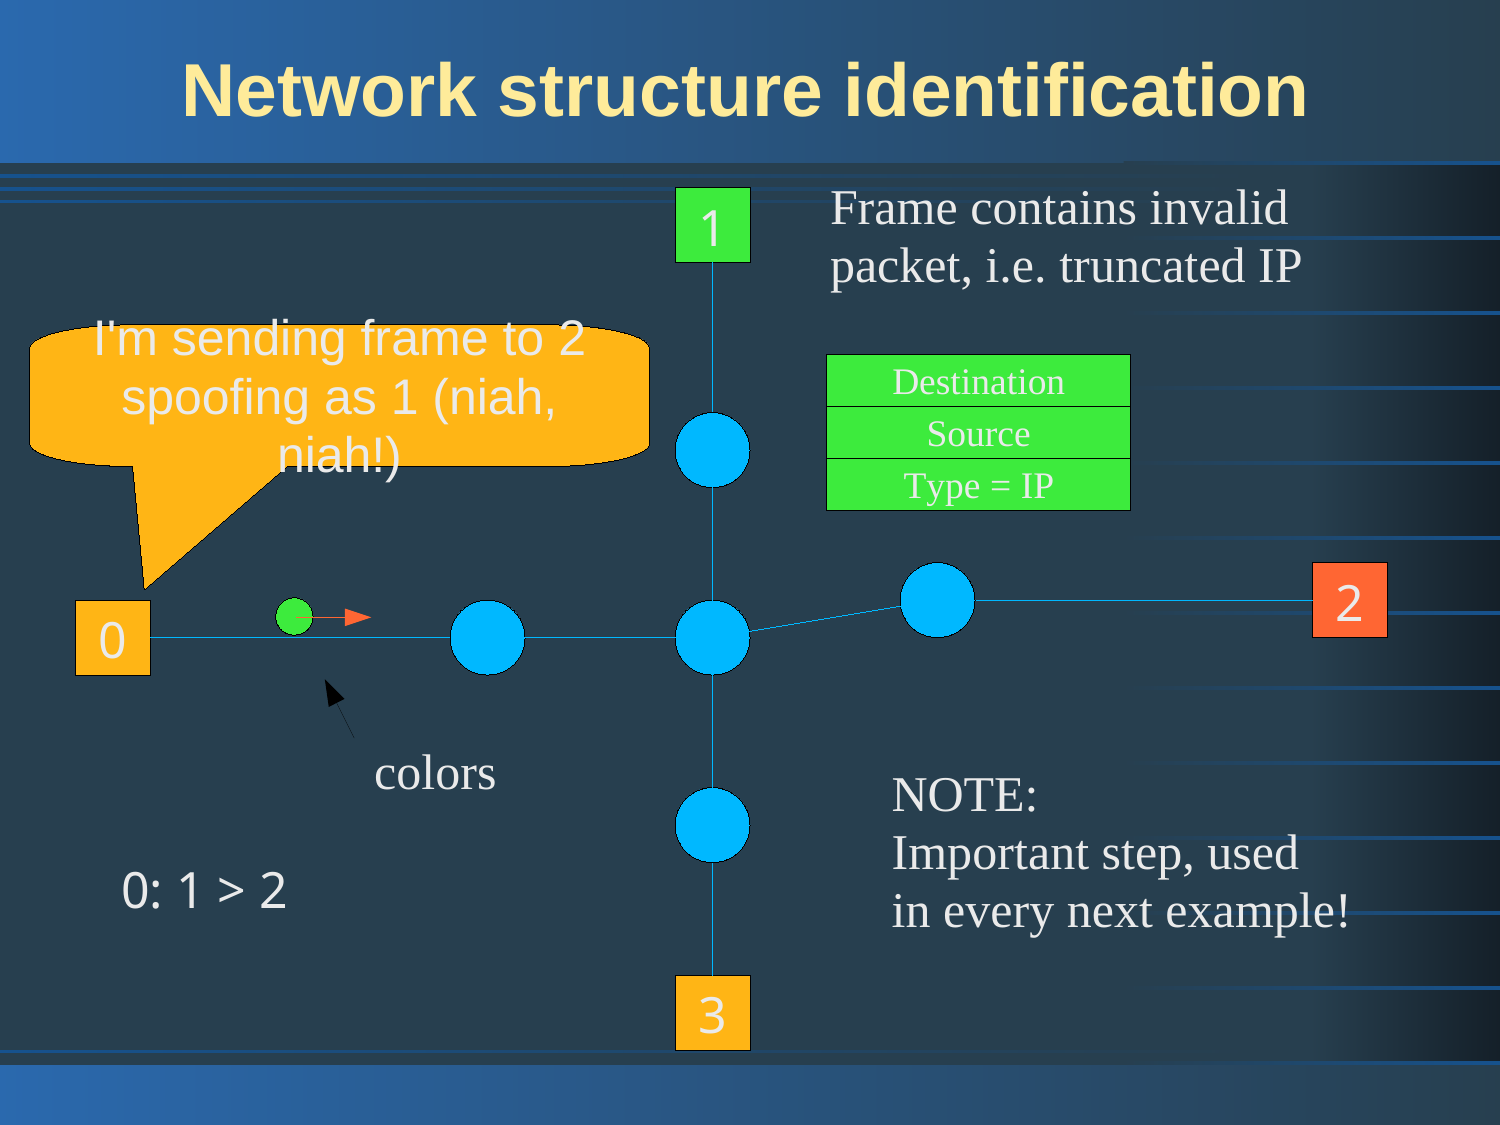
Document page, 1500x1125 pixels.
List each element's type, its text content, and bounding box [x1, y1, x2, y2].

text_box [900, 562, 976, 638]
text_box [275, 597, 314, 636]
text_box [675, 600, 751, 676]
text_box Type = IP [826, 458, 1131, 511]
text_box 2 [1312, 562, 1388, 638]
text_box 0: 1 > 2 [121, 851, 317, 922]
text_box Source [826, 406, 1131, 458]
text_box [675, 787, 751, 863]
text_box 3 [675, 975, 751, 1051]
title Network structure identification [83, 24, 1409, 151]
text_box Frame contains invalid packet, i.e. truncated IP [830, 177, 1293, 291]
text_box I'm sending frame to 2 spoofing as 1 (niah, niah!) [29, 324, 650, 590]
text_box NOTE: Important step, used in every next example! [891, 764, 1343, 936]
text_box colors [374, 741, 495, 798]
text_box Destination [826, 354, 1131, 406]
text_box 0 [75, 600, 151, 676]
text_box [450, 600, 526, 676]
text_box 1 [675, 187, 751, 263]
text_box [675, 412, 751, 488]
